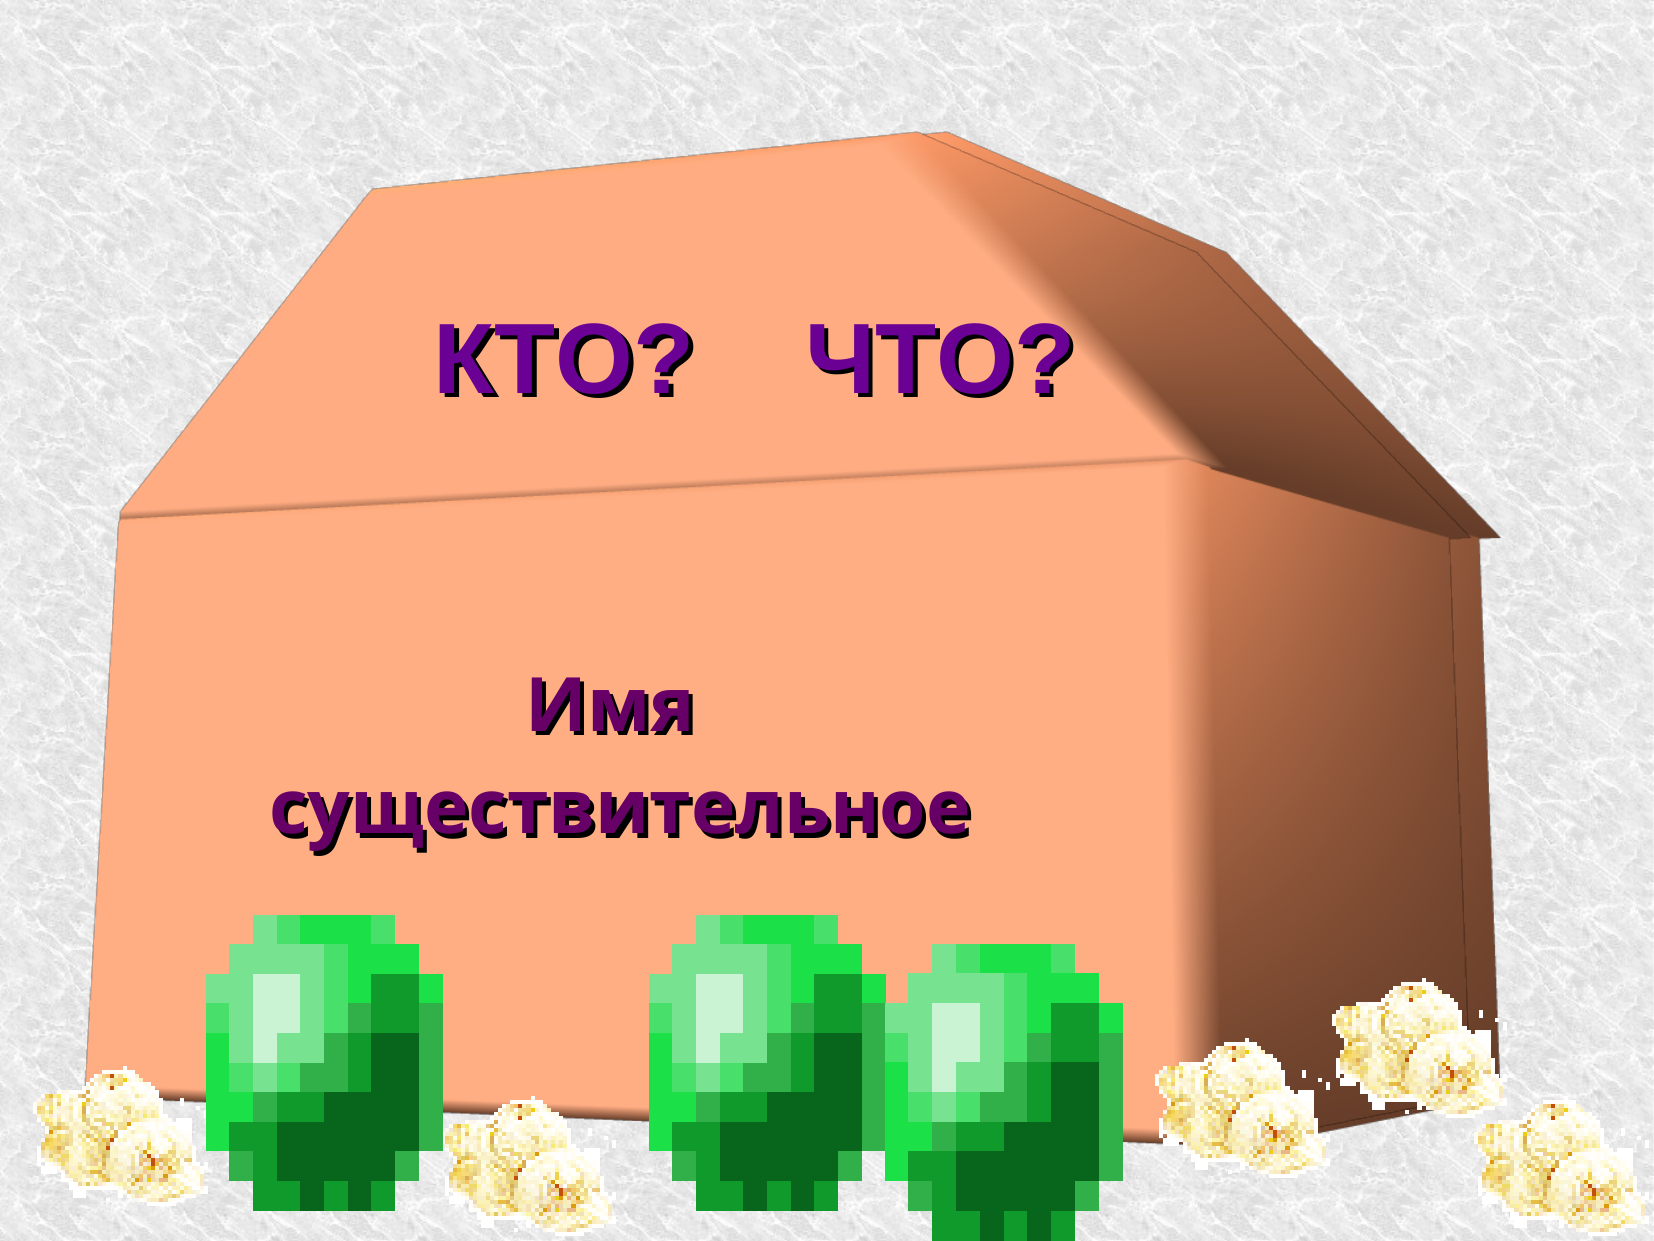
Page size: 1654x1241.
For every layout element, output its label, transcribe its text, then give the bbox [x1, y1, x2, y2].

text_box Имя существительное [236, 643, 1004, 835]
picture [0, 0, 1654, 1241]
text_box КТО? ЧТО? [387, 295, 1091, 432]
